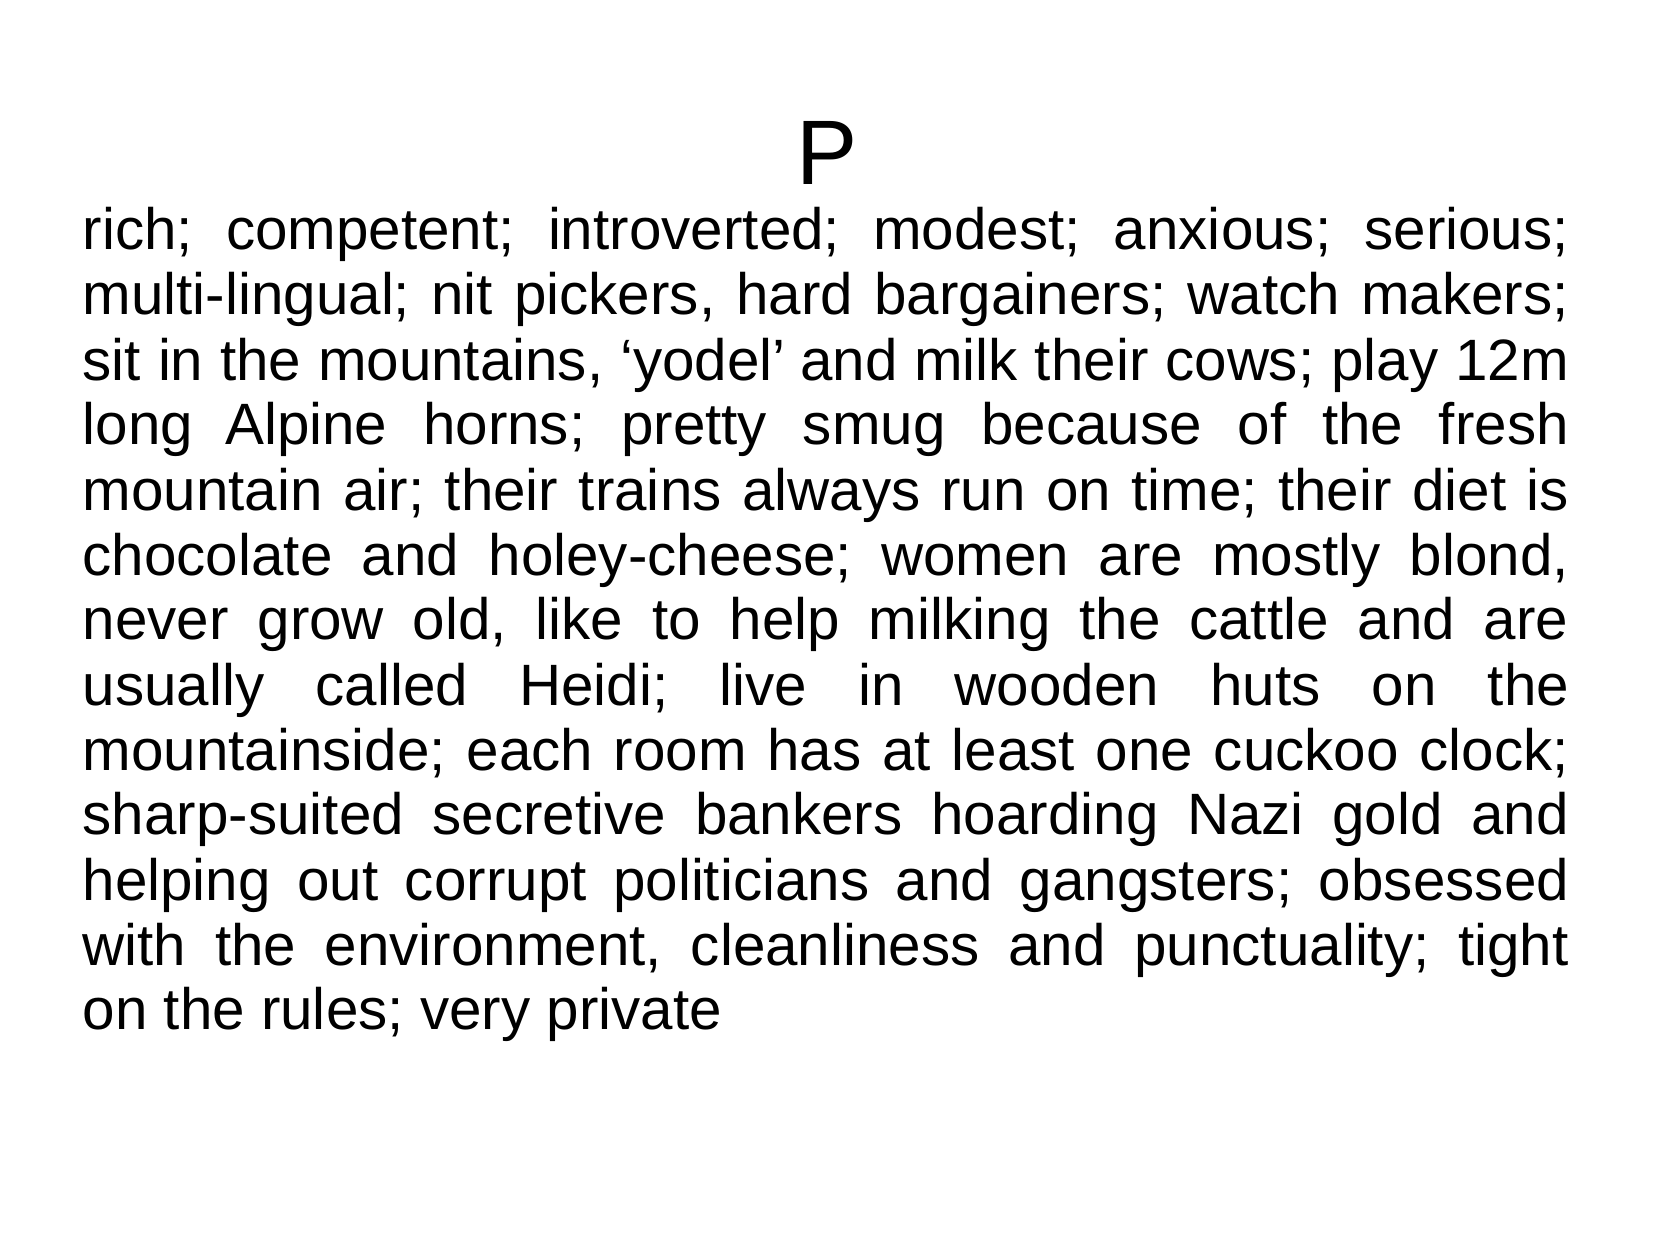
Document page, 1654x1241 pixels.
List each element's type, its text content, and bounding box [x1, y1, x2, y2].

list rich; competent; introverted; modest; anxious; serious; multi-lingual; nit pickers, hard bargainers; watch makers; sit in the mountains, ‘yodel’ and milk their cows; play 12m long Alpine horns; pretty smug because of the fresh mountain air; their trains always run on time; their diet is chocolate and holey-cheese; women are mostly blond, never grow old, like to help milking the cattle and are usually called Heidi; live in wooden huts on the mountainside; each room has at least one cuckoo clock; sharp-suited secretive bankers hoarding Nazi gold and helping out corrupt politicians and gangsters; obsessed with the environment, cleanliness and punctuality; tight on the rules; very private [82, 197, 1571, 1040]
title P [82, 49, 1571, 197]
